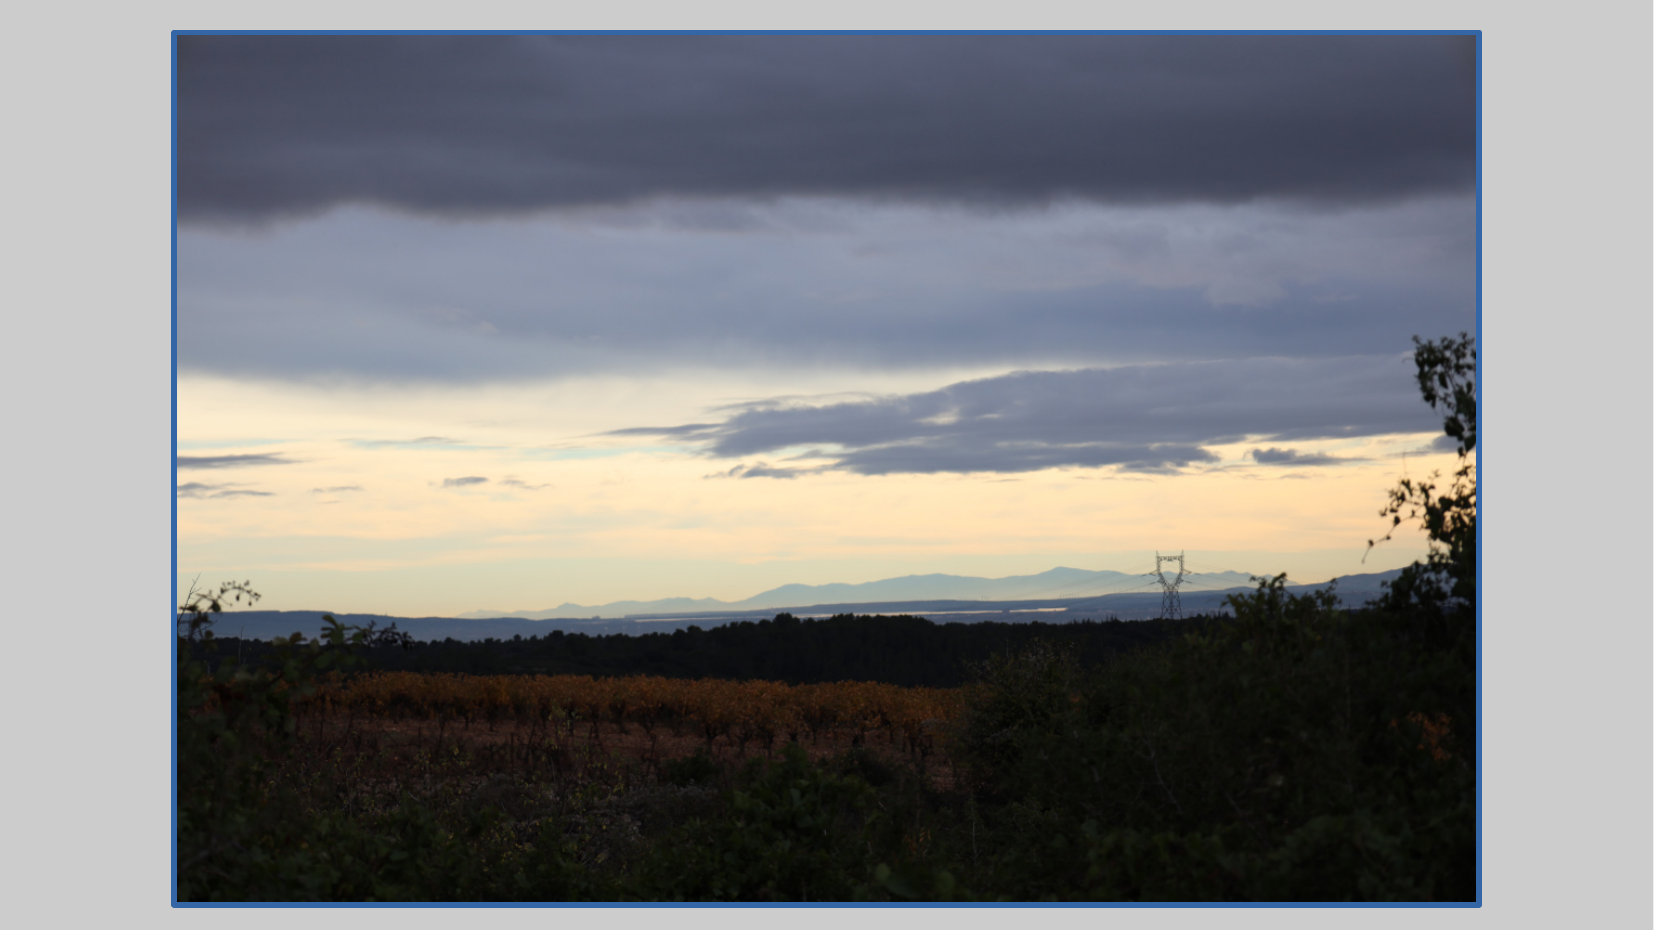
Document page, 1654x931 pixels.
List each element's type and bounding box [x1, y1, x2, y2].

picture [177, 35, 1477, 902]
